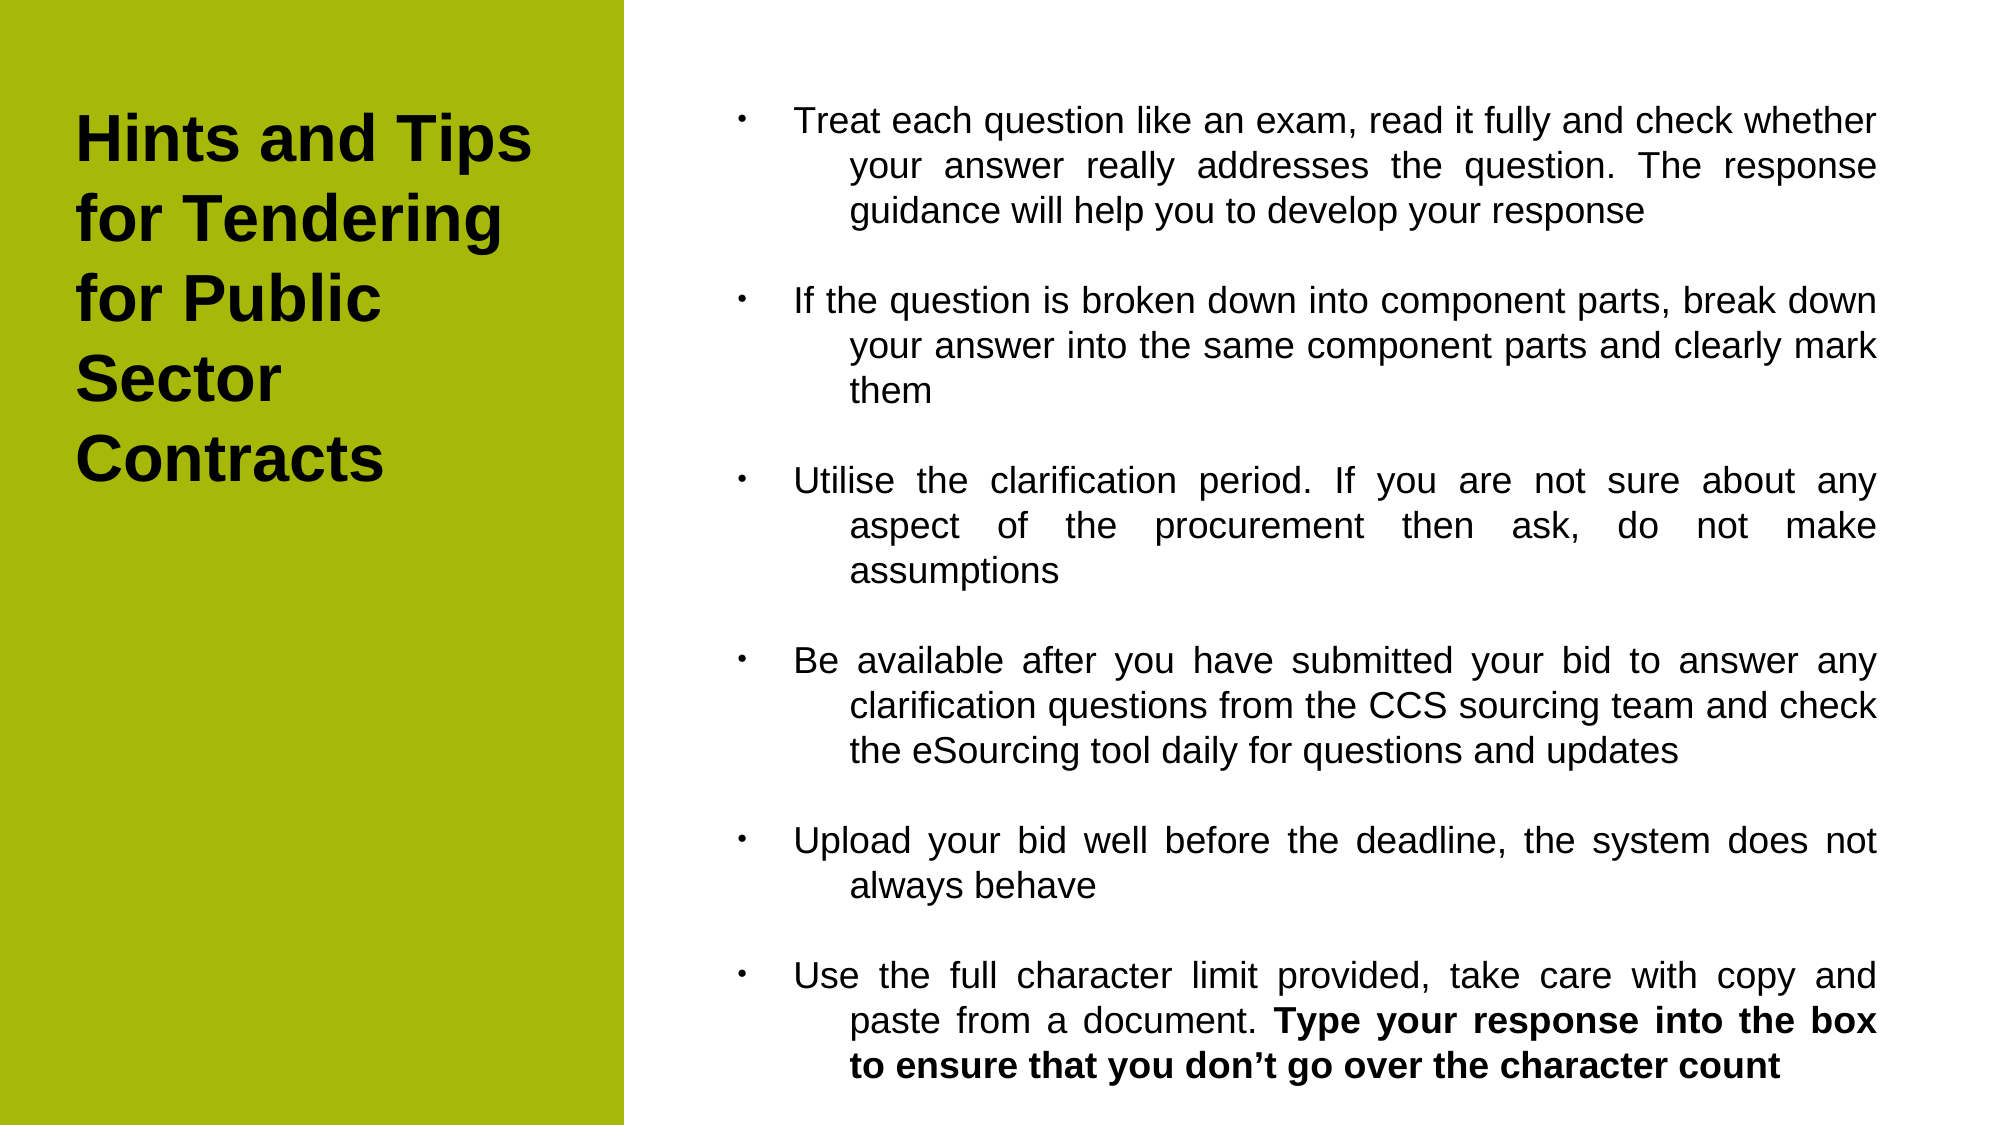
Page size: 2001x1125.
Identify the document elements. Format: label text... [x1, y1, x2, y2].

text_box Treat each question like an exam, read it fully and check whether your answer really addresses the question. The response guidance will help you to develop your response If the question is broken down into component parts, break down your answer into the same component parts and clearly mark them Utilise the clarification period. If you are not sure about any aspect of the procurement then ask, do not make assumptions Be available after you have submitted your bid to answer any clarification questions from the CCS sourcing team and check the eSourcing tool daily for questions and updates Upload your bid well before the deadline, the system does not always behave Use the full character limit provided, take care with copy and paste from a document. Type your response into the box to ensure that you don’t go over the character count [699, 95, 1878, 1051]
title Hints and Tips for Tendering for Public Sector Contracts [75, 94, 577, 346]
